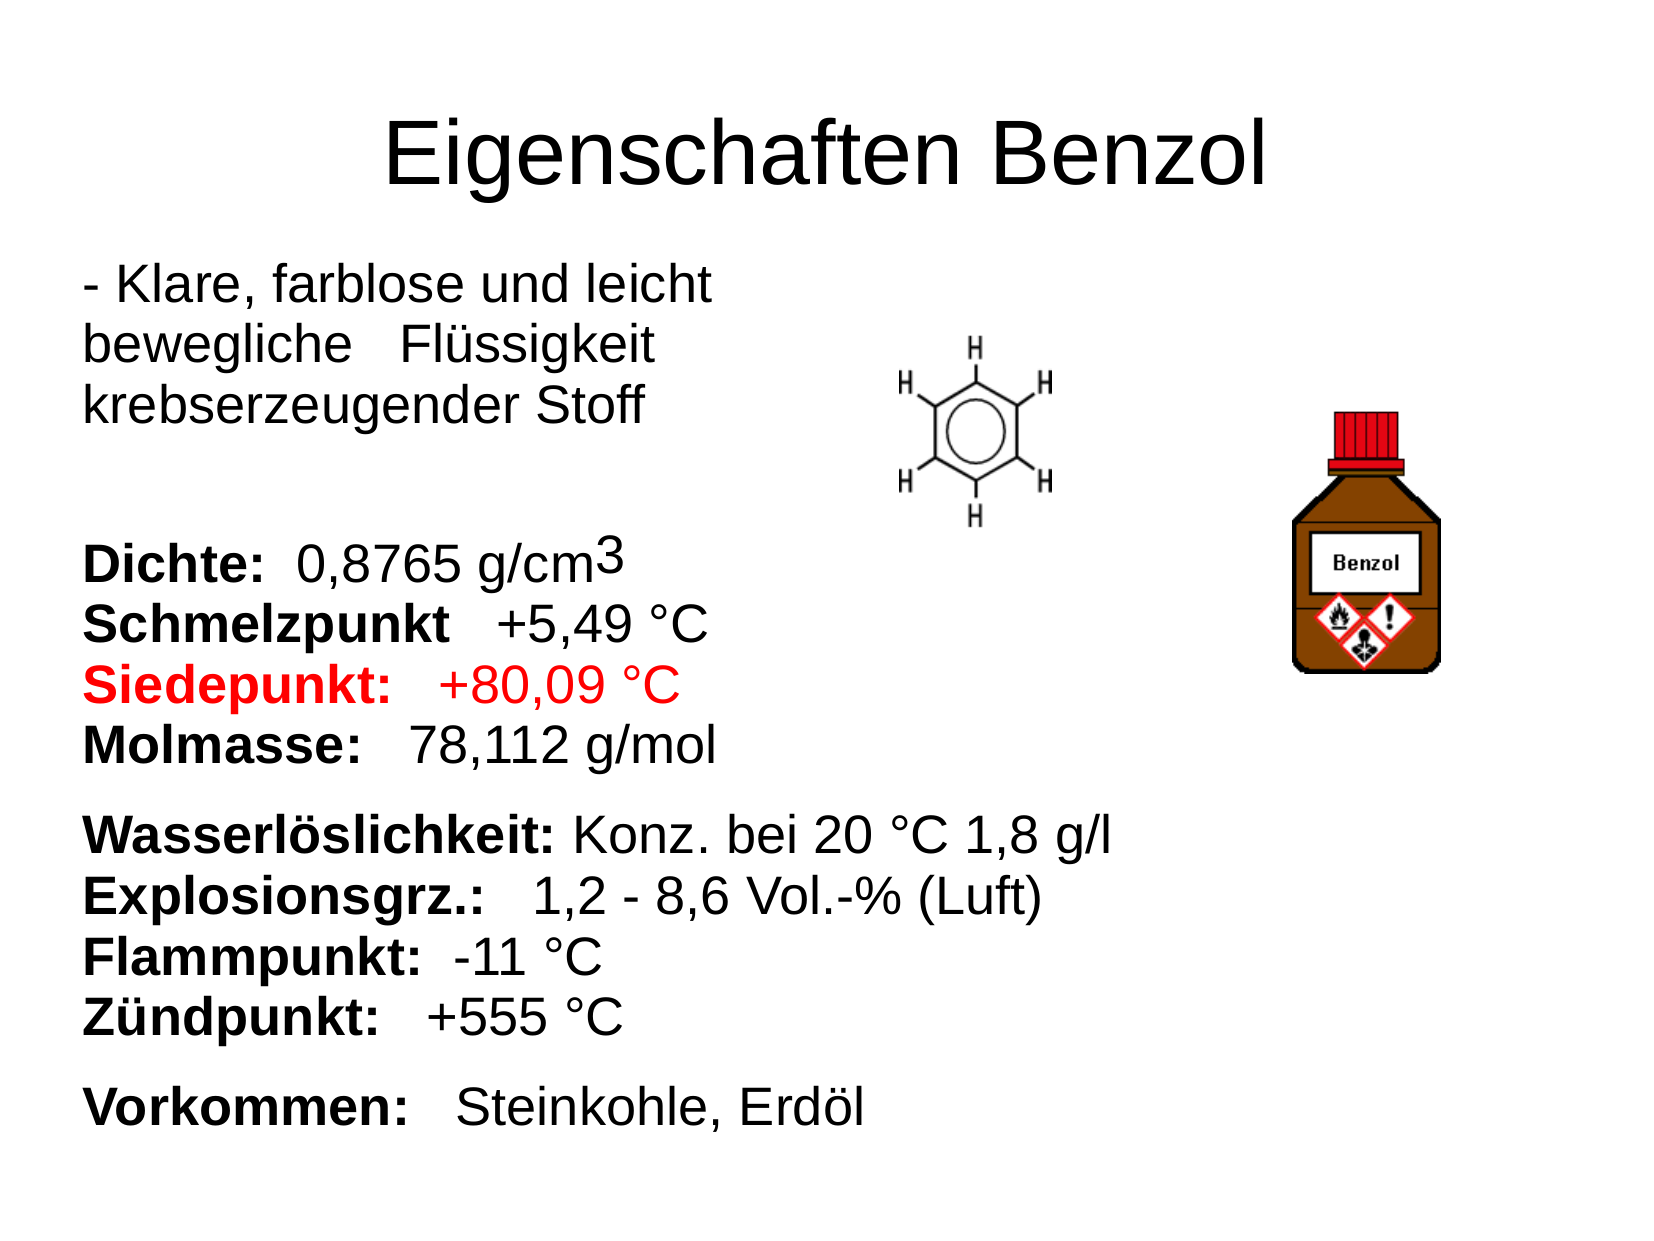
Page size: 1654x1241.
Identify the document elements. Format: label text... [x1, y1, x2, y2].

picture [899, 333, 1052, 532]
list - Klare, farblose und leicht bewegliche Flüssigkeit krebserzeugender Stoff Dichte: 0,8765 g/cm3 Schmelzpunkt +5,49 °C Siedepunkt: +80,09 °C Molmasse: 78,112 g/mol Wasserlöslichkeit: Konz. bei 20 °C 1,8 g/l Explosionsgrz.: 1,2 - 8,6 Vol.-% (Luft) Flammpunkt: -11 °C Zündpunkt: +555 °C Vorkommen: Steinkohle, Erdöl [82, 253, 1571, 1241]
title Eigenschaften Benzol [82, 49, 1571, 253]
picture [1292, 401, 1441, 674]
